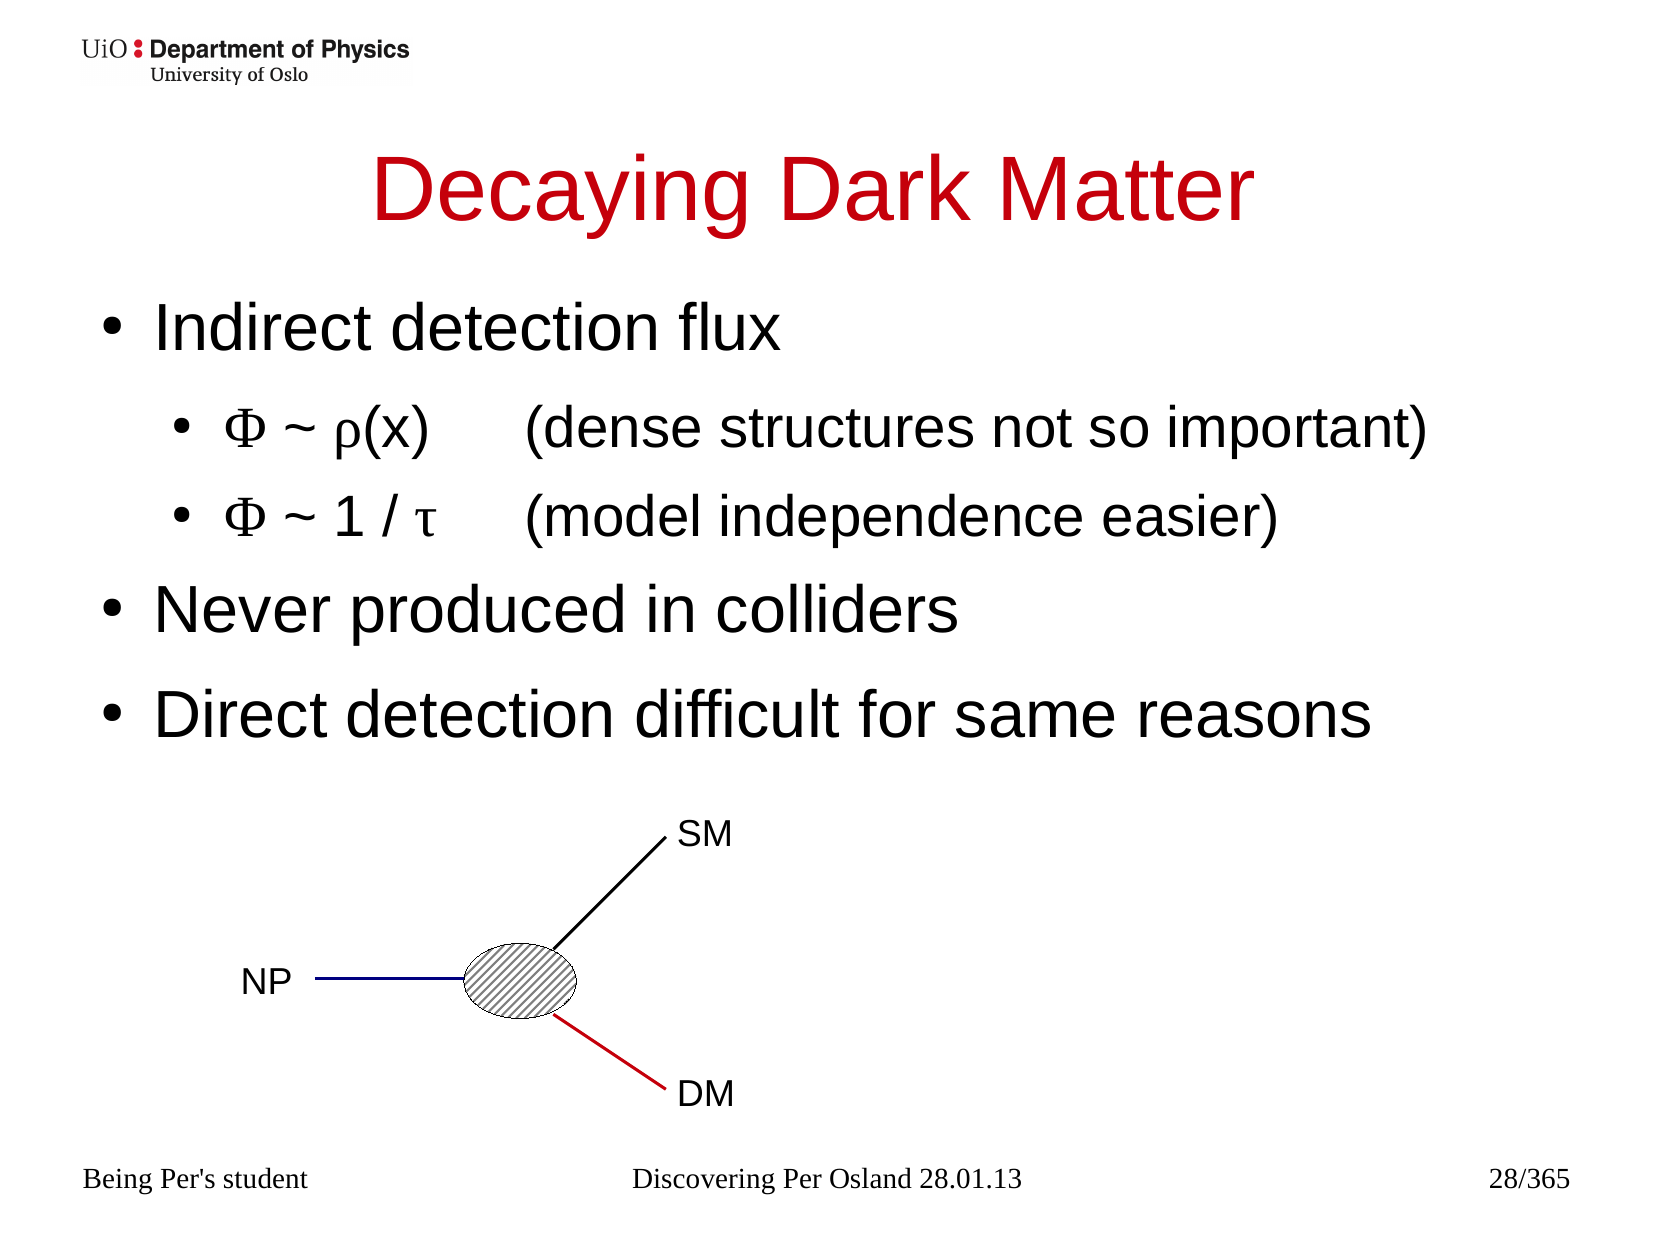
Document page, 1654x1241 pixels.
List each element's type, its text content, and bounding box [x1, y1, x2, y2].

title Decaying Dark Matter [82, 84, 1571, 290]
text_box SM [662, 805, 775, 863]
picture [80, 37, 413, 86]
list Indirect detection flux Φ ~ ρ(x) (dense structures not so important) Φ ~ 1 / τ (model independence easier) Never produced in colliders Direct detection difficult for same reasons [82, 290, 1576, 1094]
text_box DM [662, 1065, 775, 1122]
text_box [463, 943, 577, 1019]
text_box NP [225, 953, 339, 1010]
